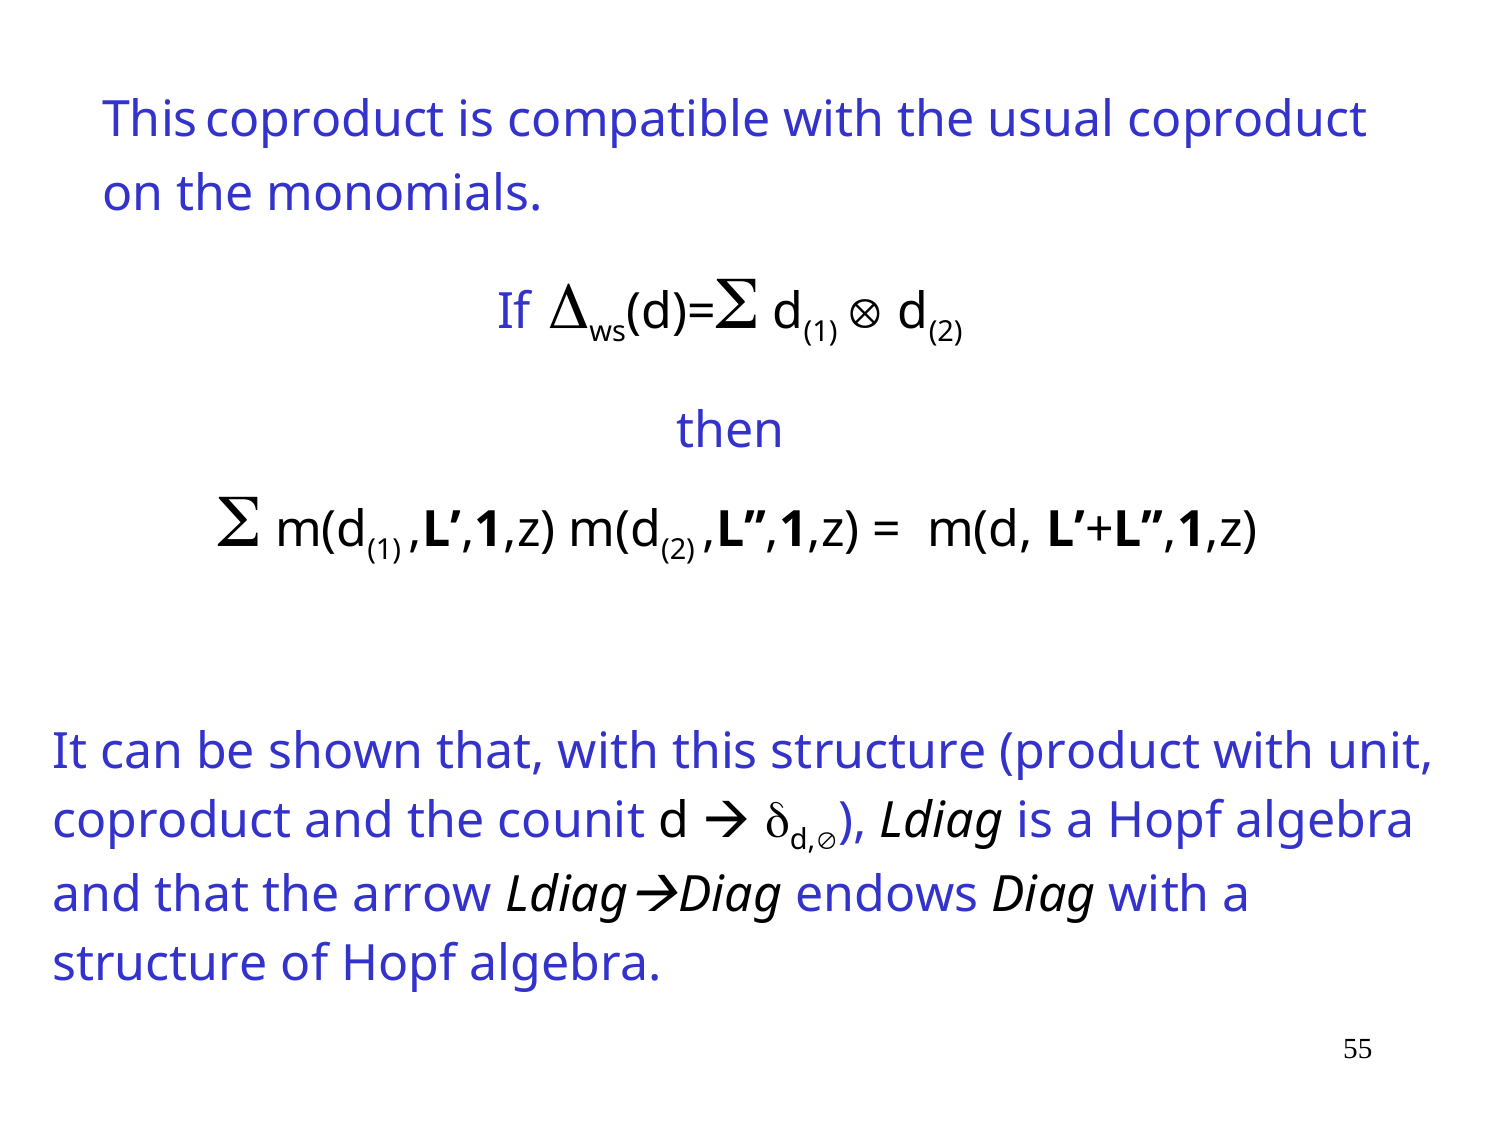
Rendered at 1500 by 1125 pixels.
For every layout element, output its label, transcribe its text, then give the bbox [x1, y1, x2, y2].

text_box This coproduct is compatible with the usual coproduct on the monomials. [87, 74, 1428, 234]
text_box If ws(d)= d(1)  d(2) then  m(d(1) ,L’,1,z) m(d(2) ,L’’,1,z) = m(d, L’+L’’,1,z) [0, 249, 1475, 576]
text_box It can be shown that, with this structure (product with unit, coproduct and the counit d  d,), Ldiag is a Hopf algebra and that the arrow LdiagDiag endows Diag with a structure of Hopf algebra. [37, 707, 1463, 1003]
